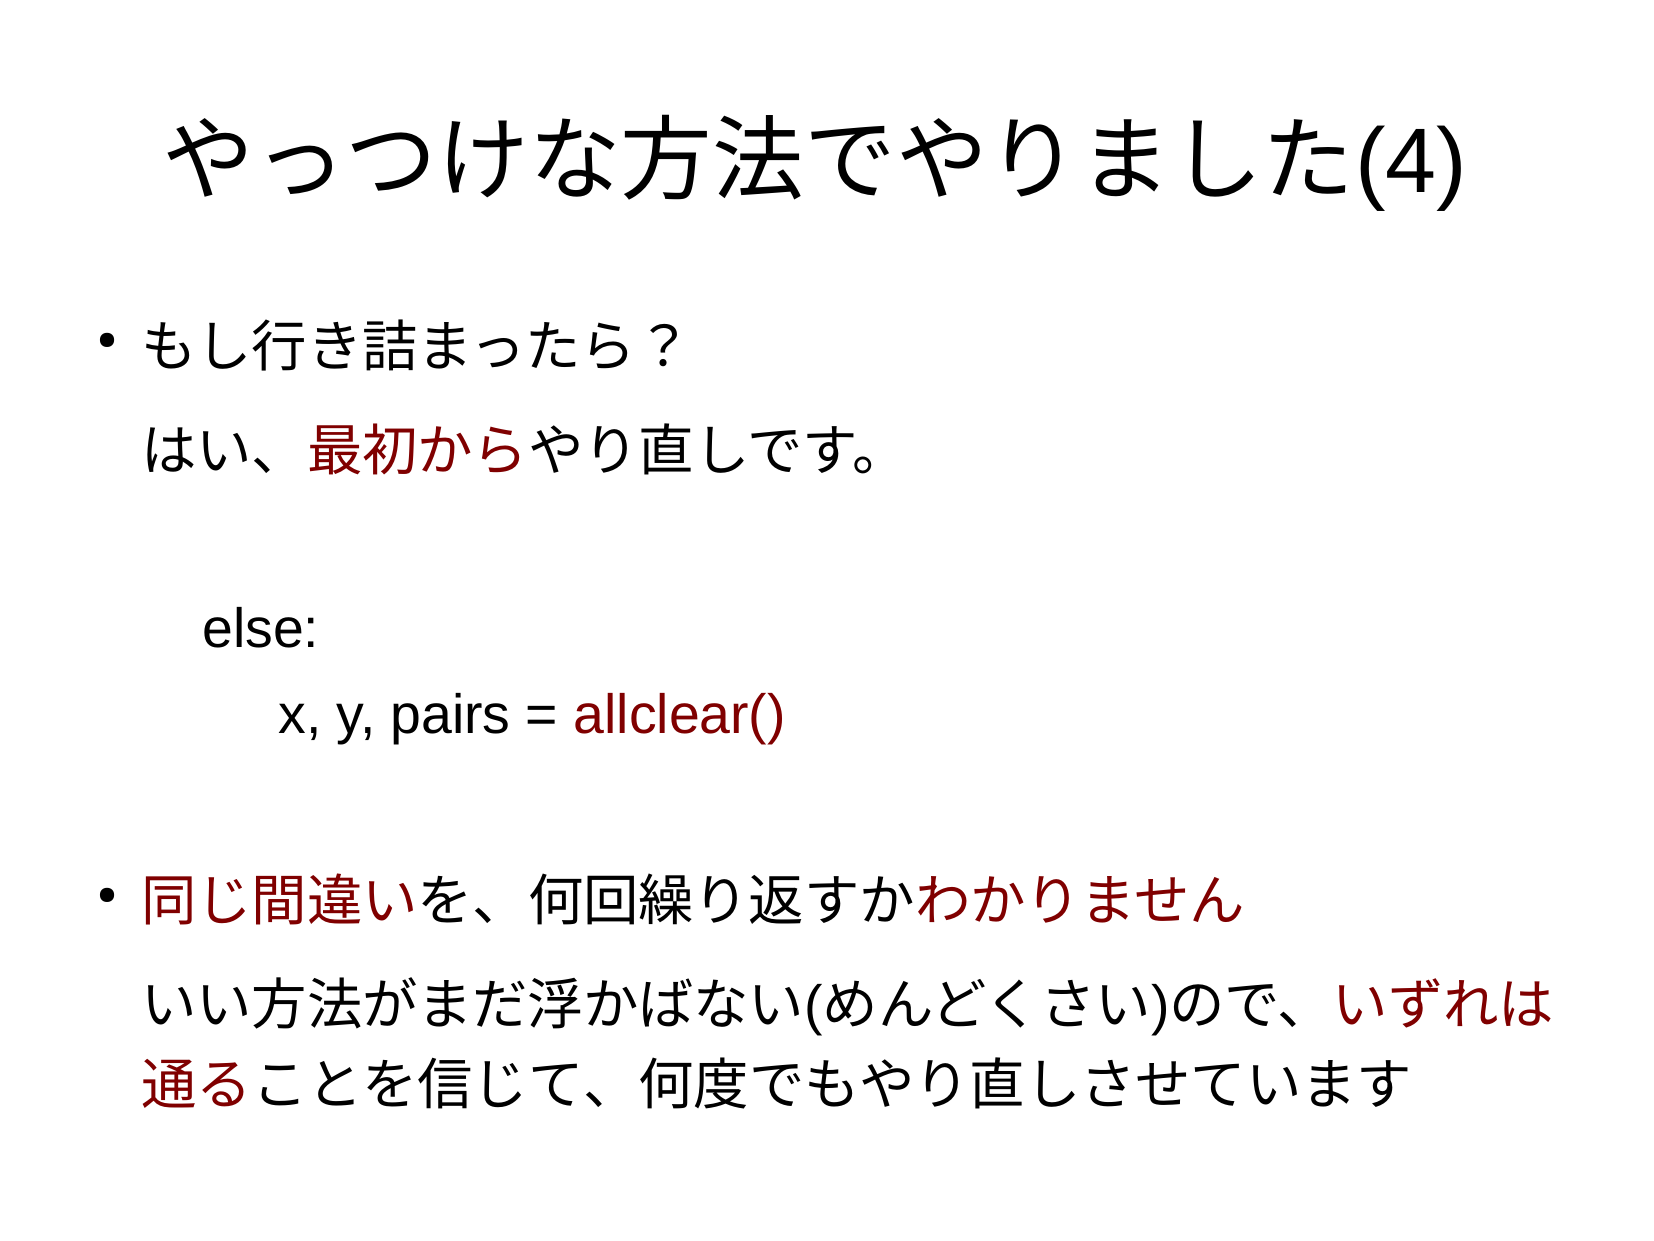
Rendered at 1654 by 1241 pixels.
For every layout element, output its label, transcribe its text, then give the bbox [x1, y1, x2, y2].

list もし行き詰まったら？ はい、最初からやり直しです。 else: x, y, pairs = allclear() 同じ間違いを、何回繰り返すかわかりません いい方法がまだ浮かばない(めんどくさい)ので、いずれは通ることを信じて、何度でもやり直しさせています [82, 302, 1571, 1123]
title やっつけな方法でやりました(4) [82, 49, 1571, 257]
